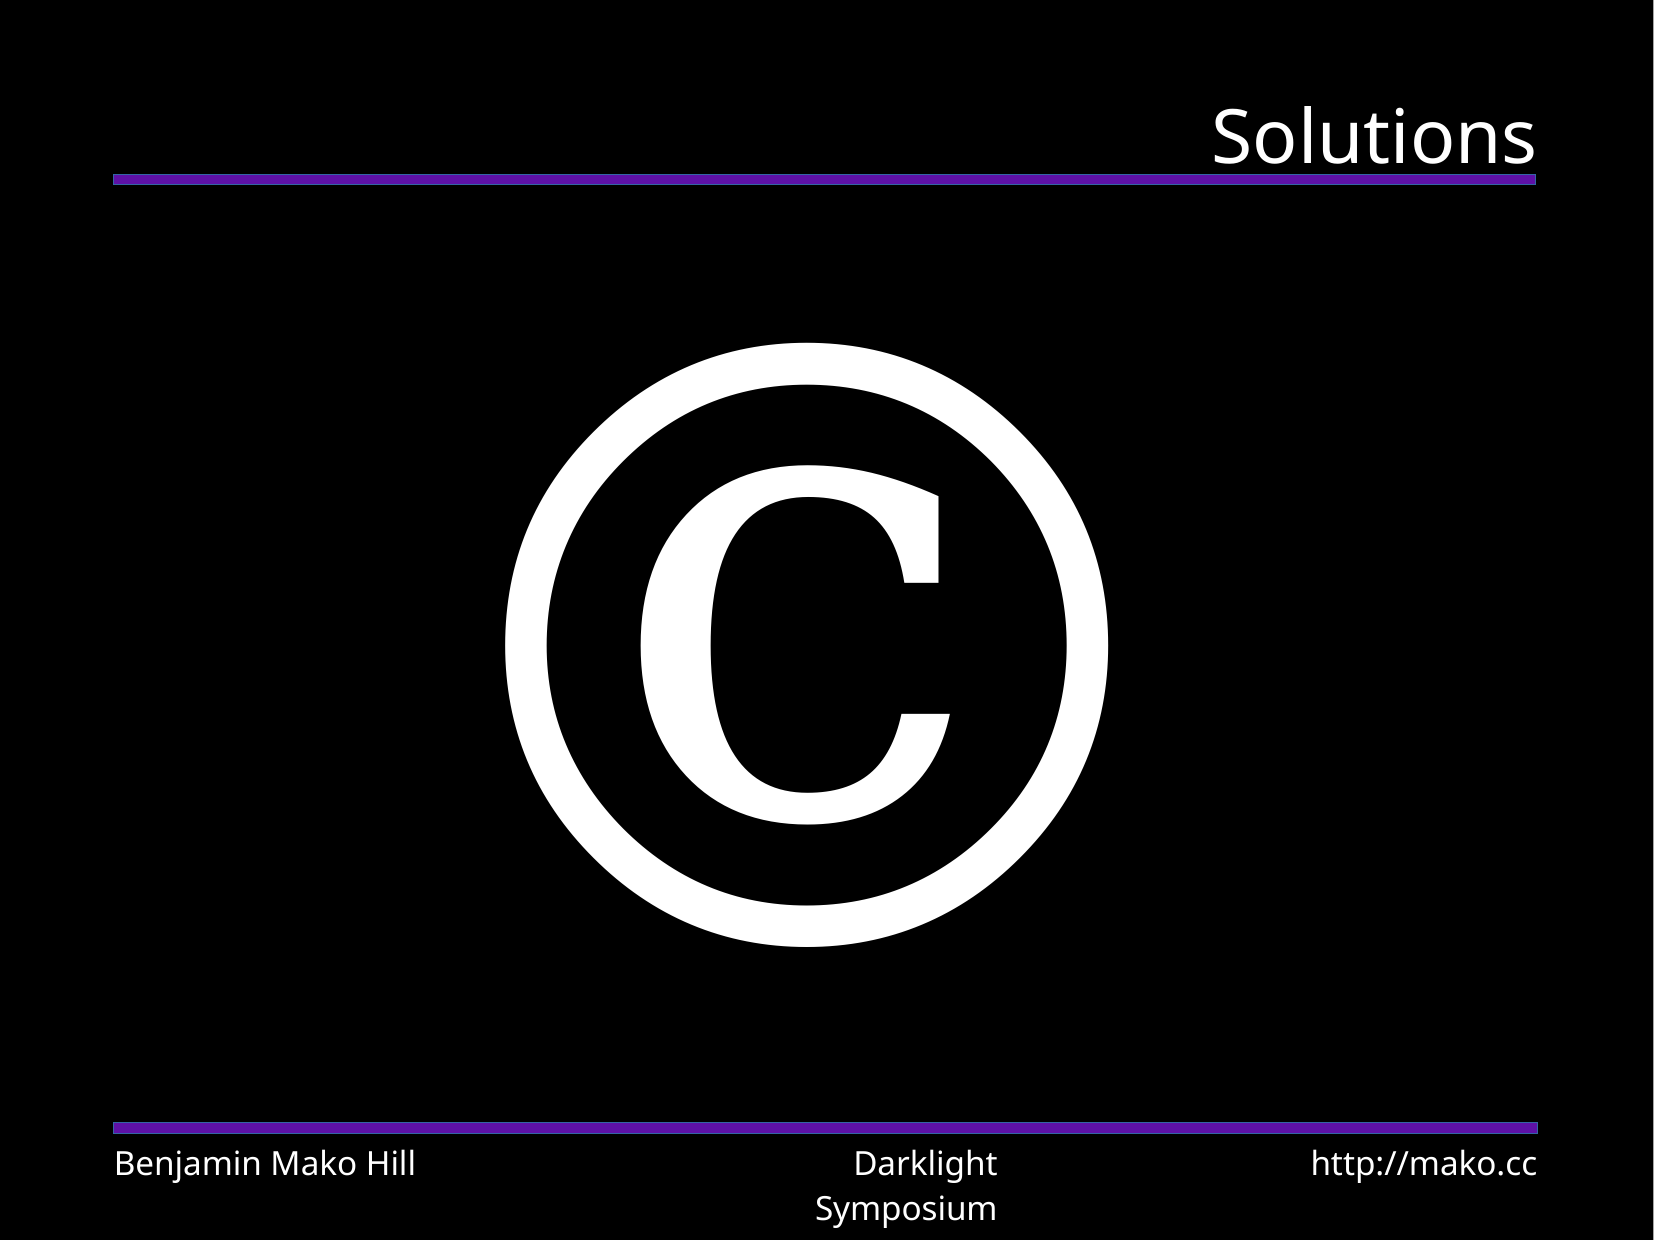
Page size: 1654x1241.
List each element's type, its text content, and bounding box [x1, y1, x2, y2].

title Solutions [125, 70, 1538, 198]
text_box © [390, 174, 1442, 1241]
